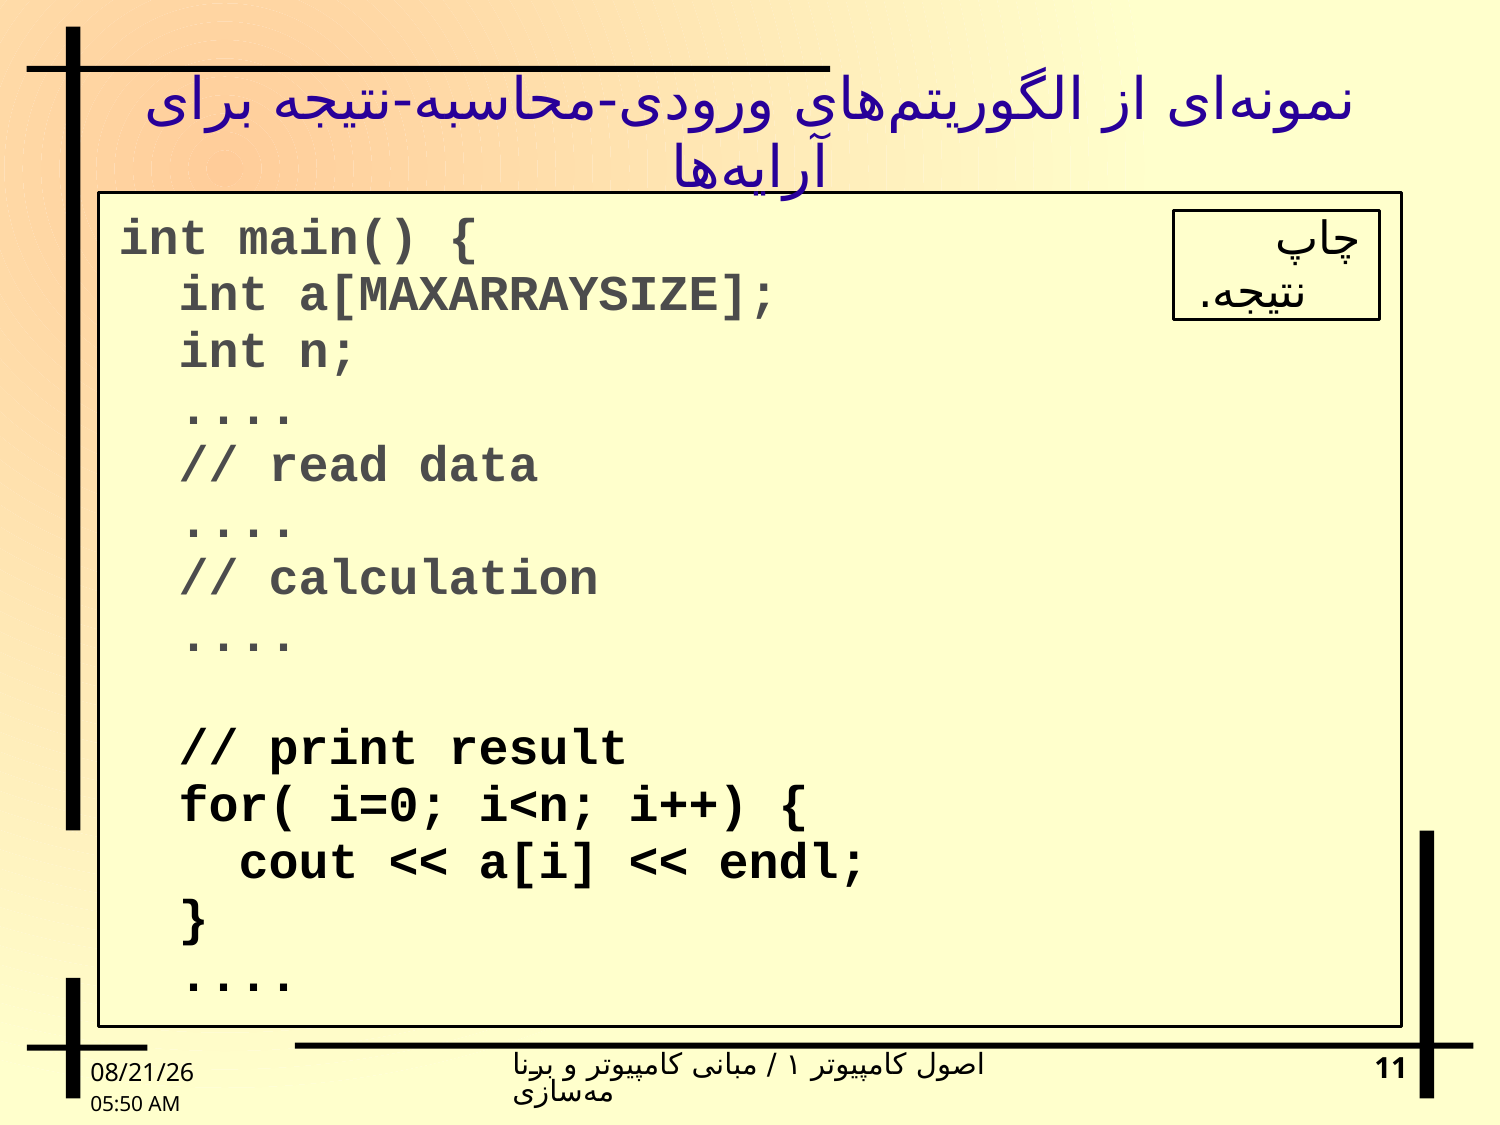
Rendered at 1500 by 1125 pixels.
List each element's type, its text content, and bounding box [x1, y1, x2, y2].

list چاپ نتیجه. [1173, 210, 1380, 285]
list int main() { int a[MAXARRAYSIZE]; int n; .... // read data .... // calculation .... // print result for( i=0; i<n; i++) { cout << a[i] << endl; } .... [98, 192, 1402, 1027]
title نمونه‌ای از الگوریتم‌های ورودی-محاسبه-نتیجه برای آرایه‌ها [135, 73, 1365, 193]
